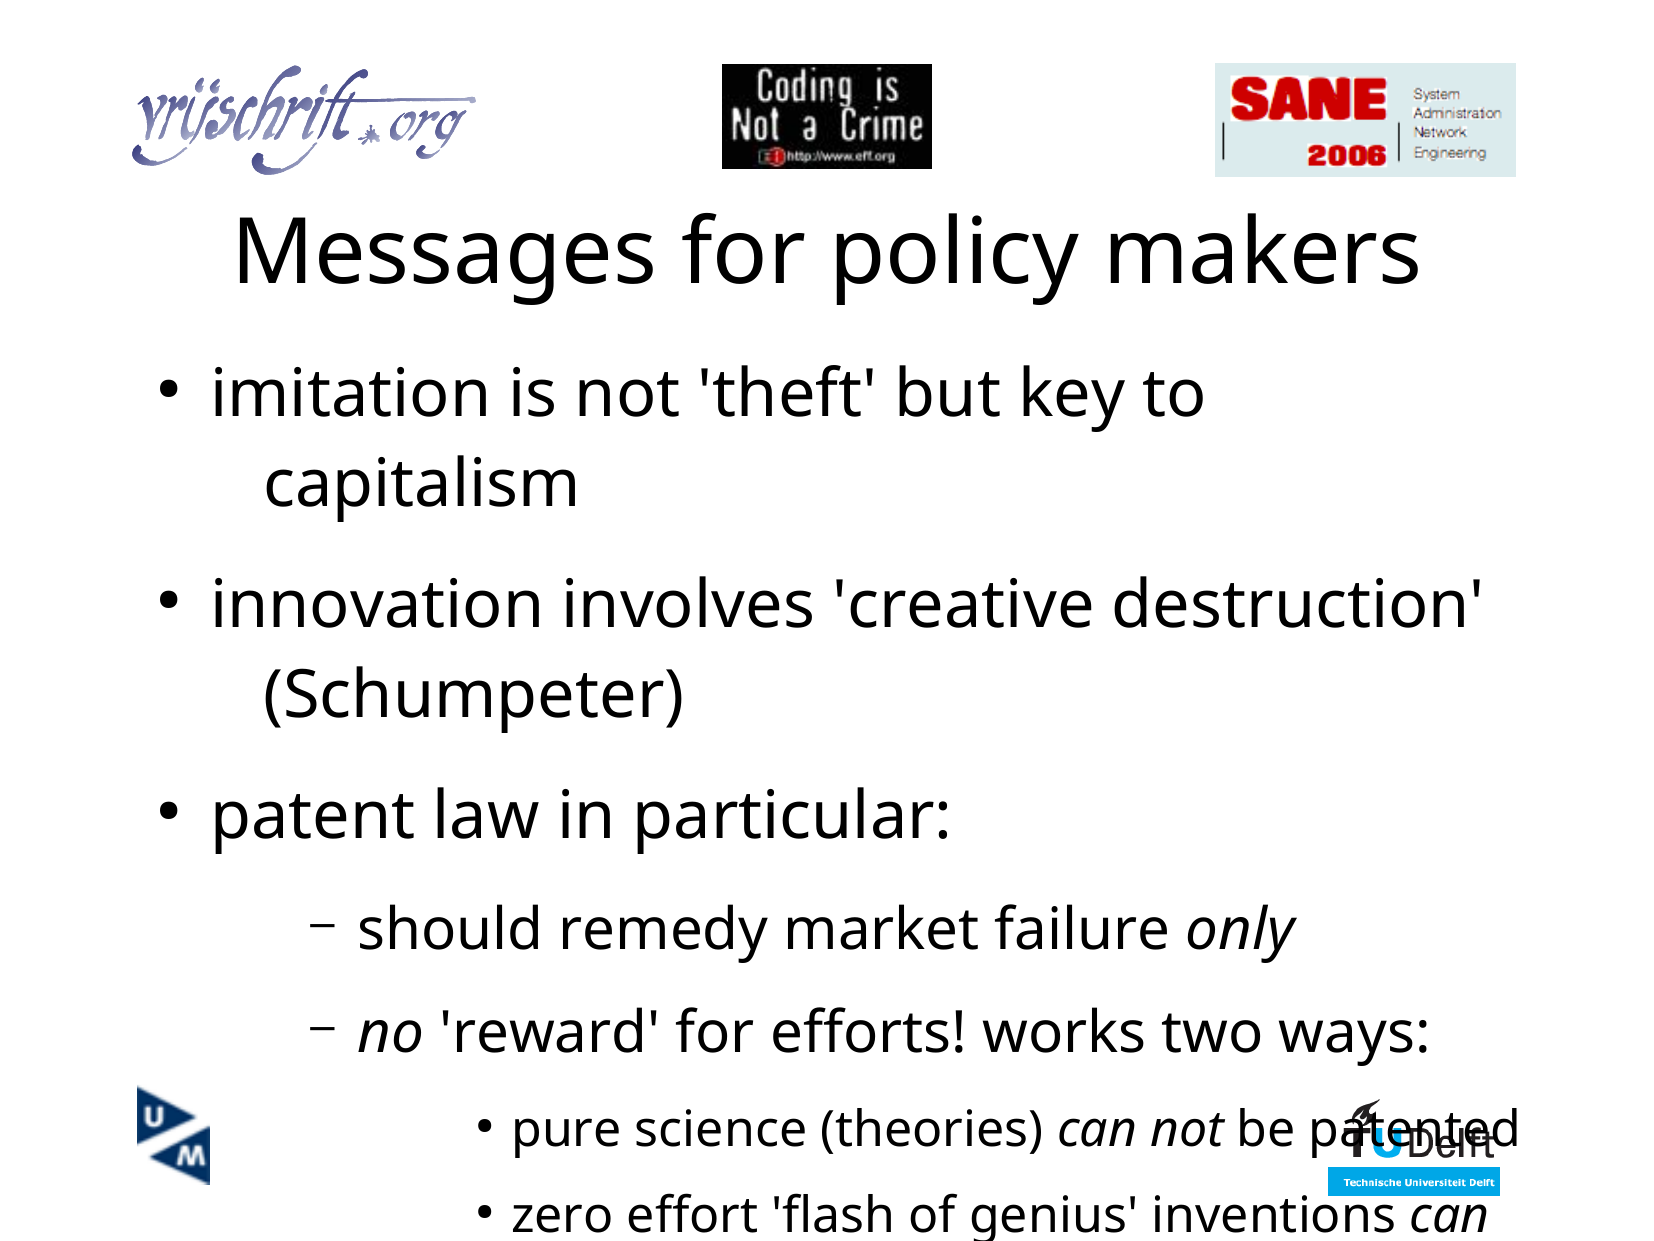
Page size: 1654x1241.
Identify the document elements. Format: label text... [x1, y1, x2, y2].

picture [1383, 1127, 1393, 1151]
picture [1478, 1180, 1492, 1185]
list imitation is not 'theft' but key to capitalism innovation involves 'creative destruction' (Schumpeter) patent law in particular: should remedy market failure only no 'reward' for efforts! works two ways: pure science (theories) can not be patented zero effort 'flash of genius' inventions can be patented [121, 344, 1534, 1127]
title Messages for policy makers [121, 144, 1534, 344]
picture [1328, 1127, 1500, 1166]
picture [1215, 63, 1516, 144]
picture [137, 1127, 210, 1185]
picture [1346, 1133, 1359, 1143]
picture [722, 64, 932, 144]
